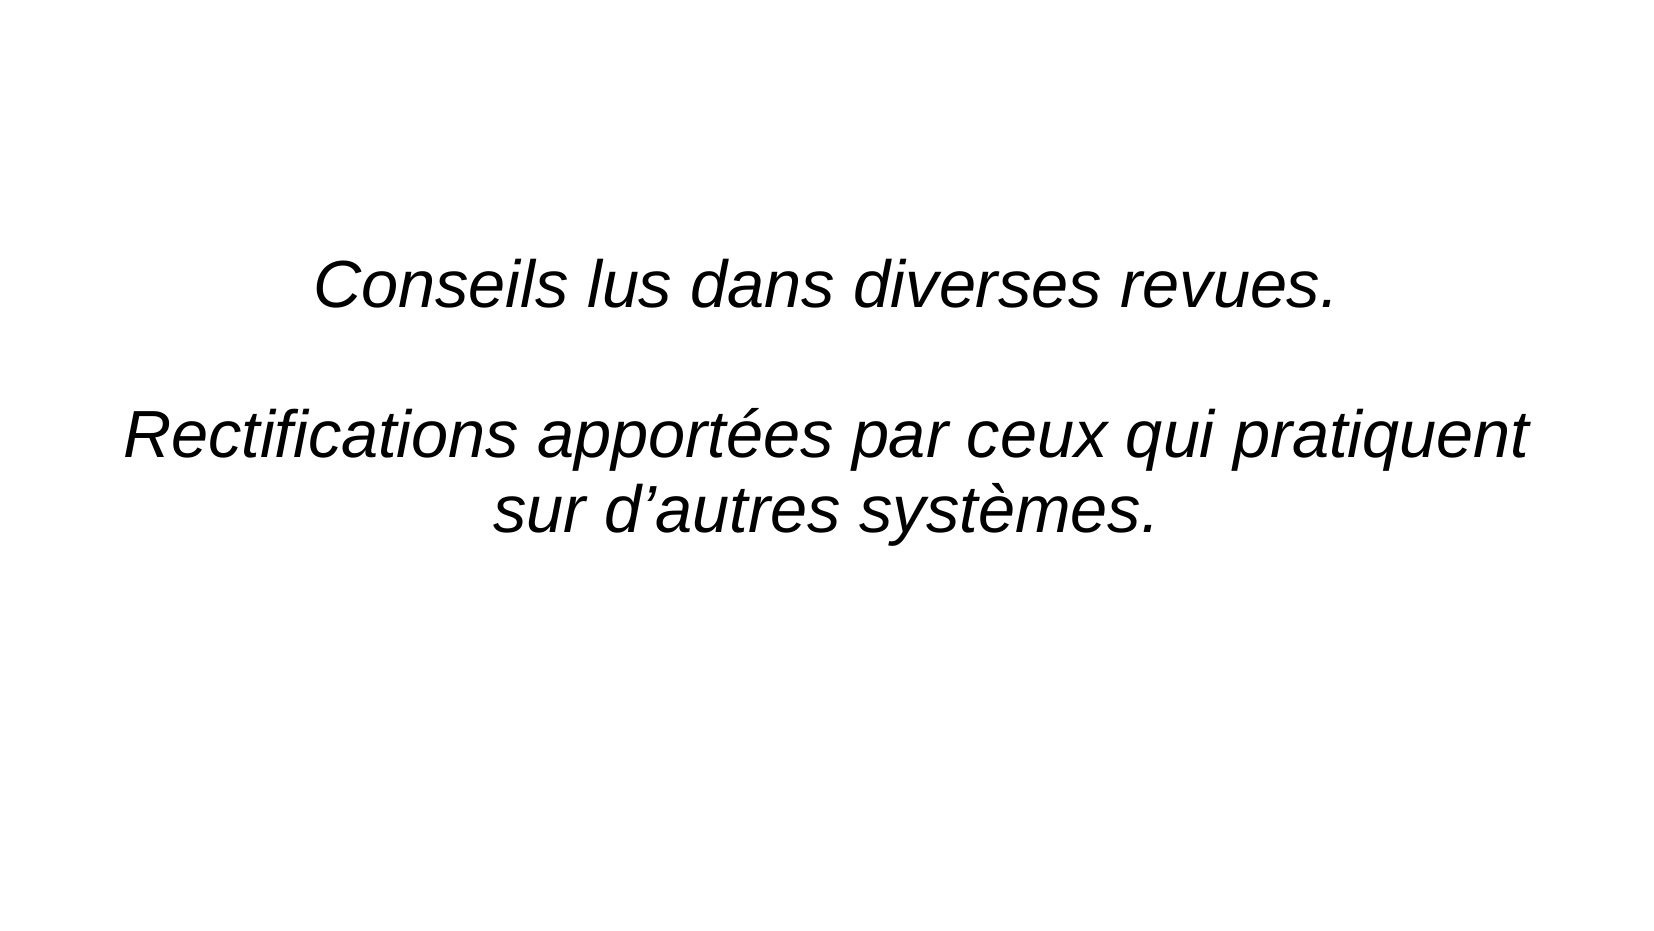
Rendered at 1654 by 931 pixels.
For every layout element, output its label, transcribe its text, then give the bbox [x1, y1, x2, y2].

subtitle Conseils lus dans diverses revues. Rectifications apportées par ceux qui pratiquent sur d’autres systèmes. [82, 37, 1571, 757]
